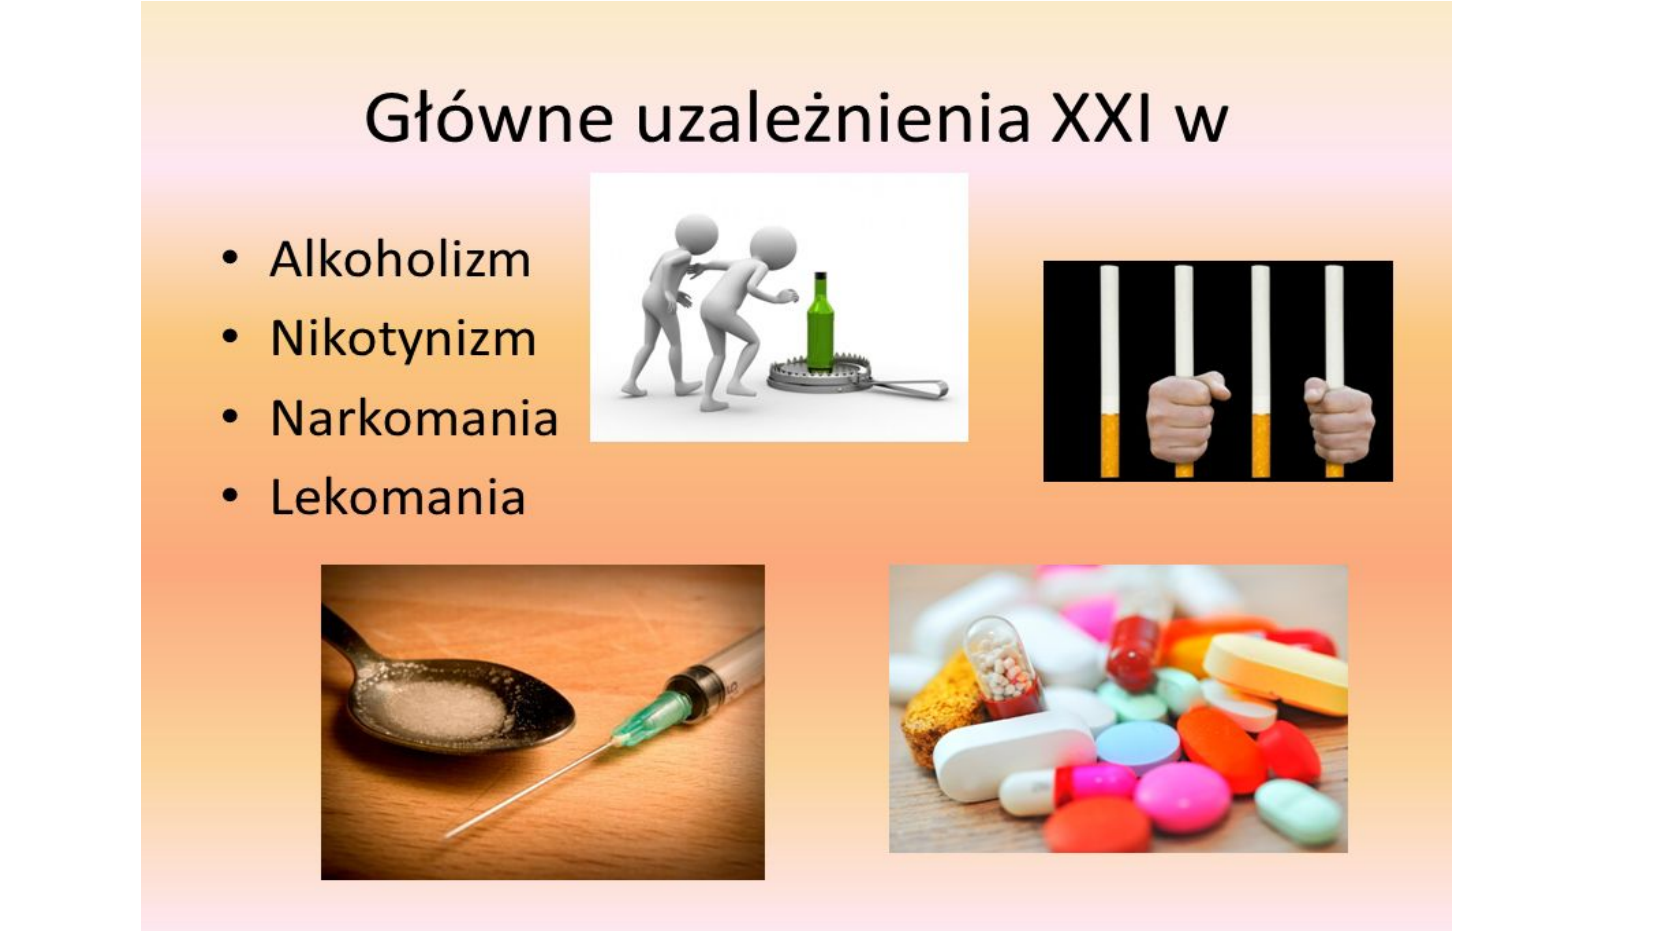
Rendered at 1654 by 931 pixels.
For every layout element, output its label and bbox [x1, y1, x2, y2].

picture [141, 1, 1452, 931]
